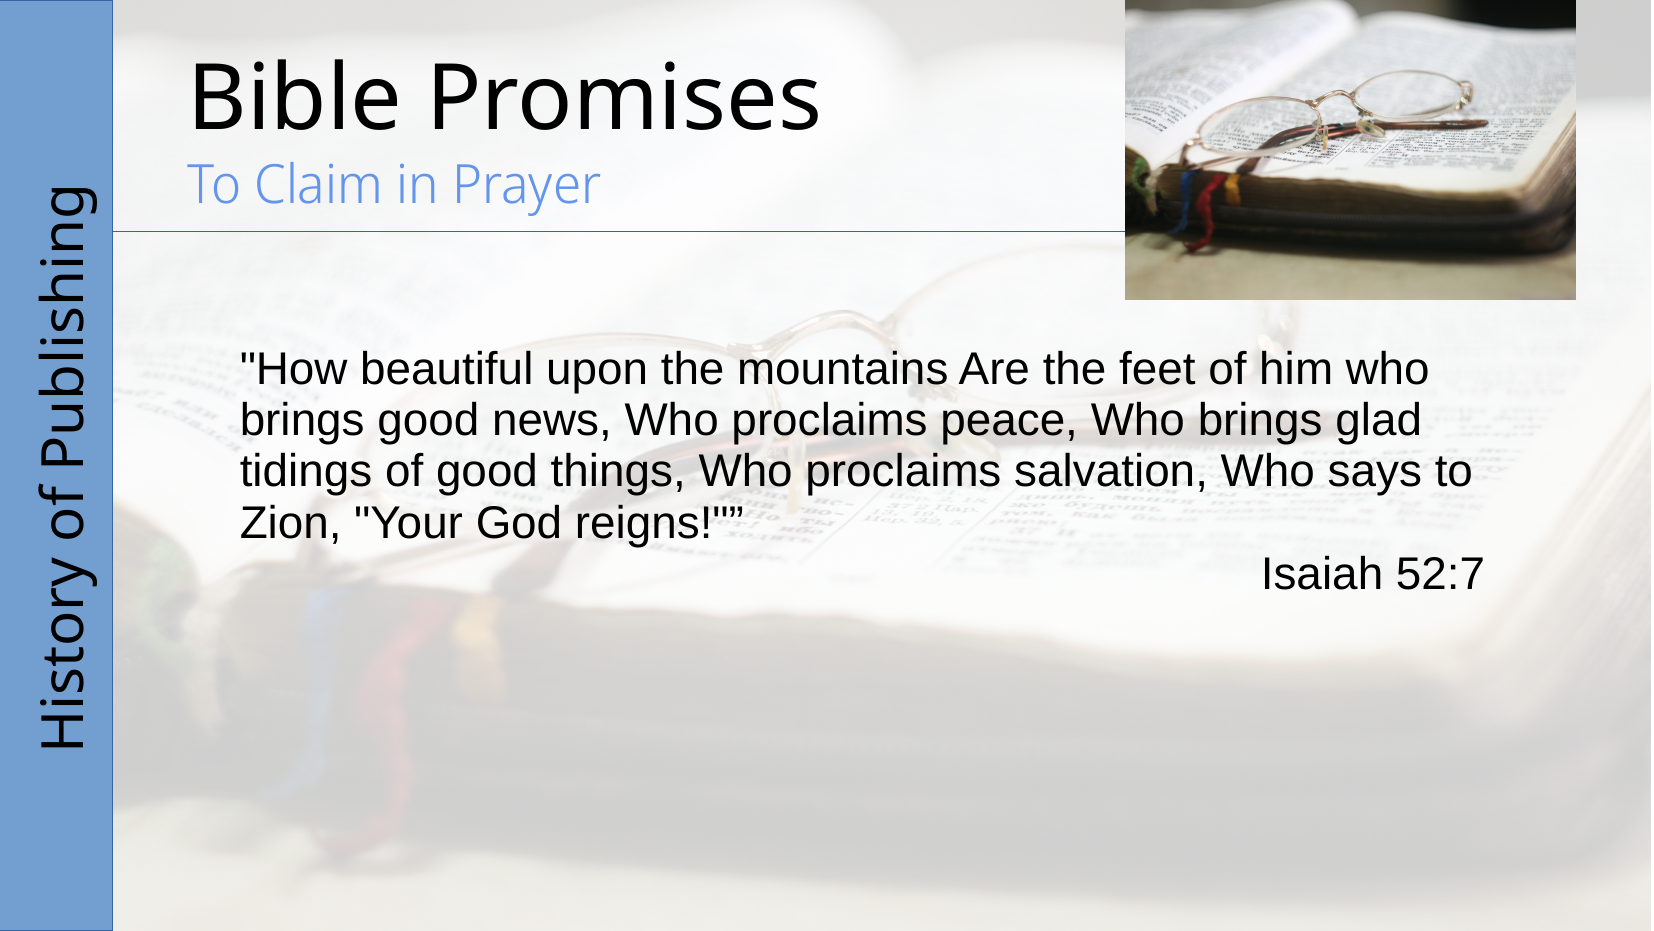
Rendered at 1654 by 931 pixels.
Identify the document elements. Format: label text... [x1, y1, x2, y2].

text_box [0, 0, 113, 931]
title To Claim in Prayer [187, 125, 1125, 231]
picture [113, 0, 1651, 931]
text_box "How beautiful upon the mountains Are the feet of him who brings good news, Who proclaims peace, Who brings glad tidings of good things, Who proclaims salvation, Who says to Zion, "Your God reigns!"” Isaiah 52:7 [225, 335, 1501, 607]
text_box History of Publishing [13, 37, 105, 901]
title Bible Promises [187, 33, 1125, 125]
title To Claim in Prayer [187, 232, 1125, 239]
